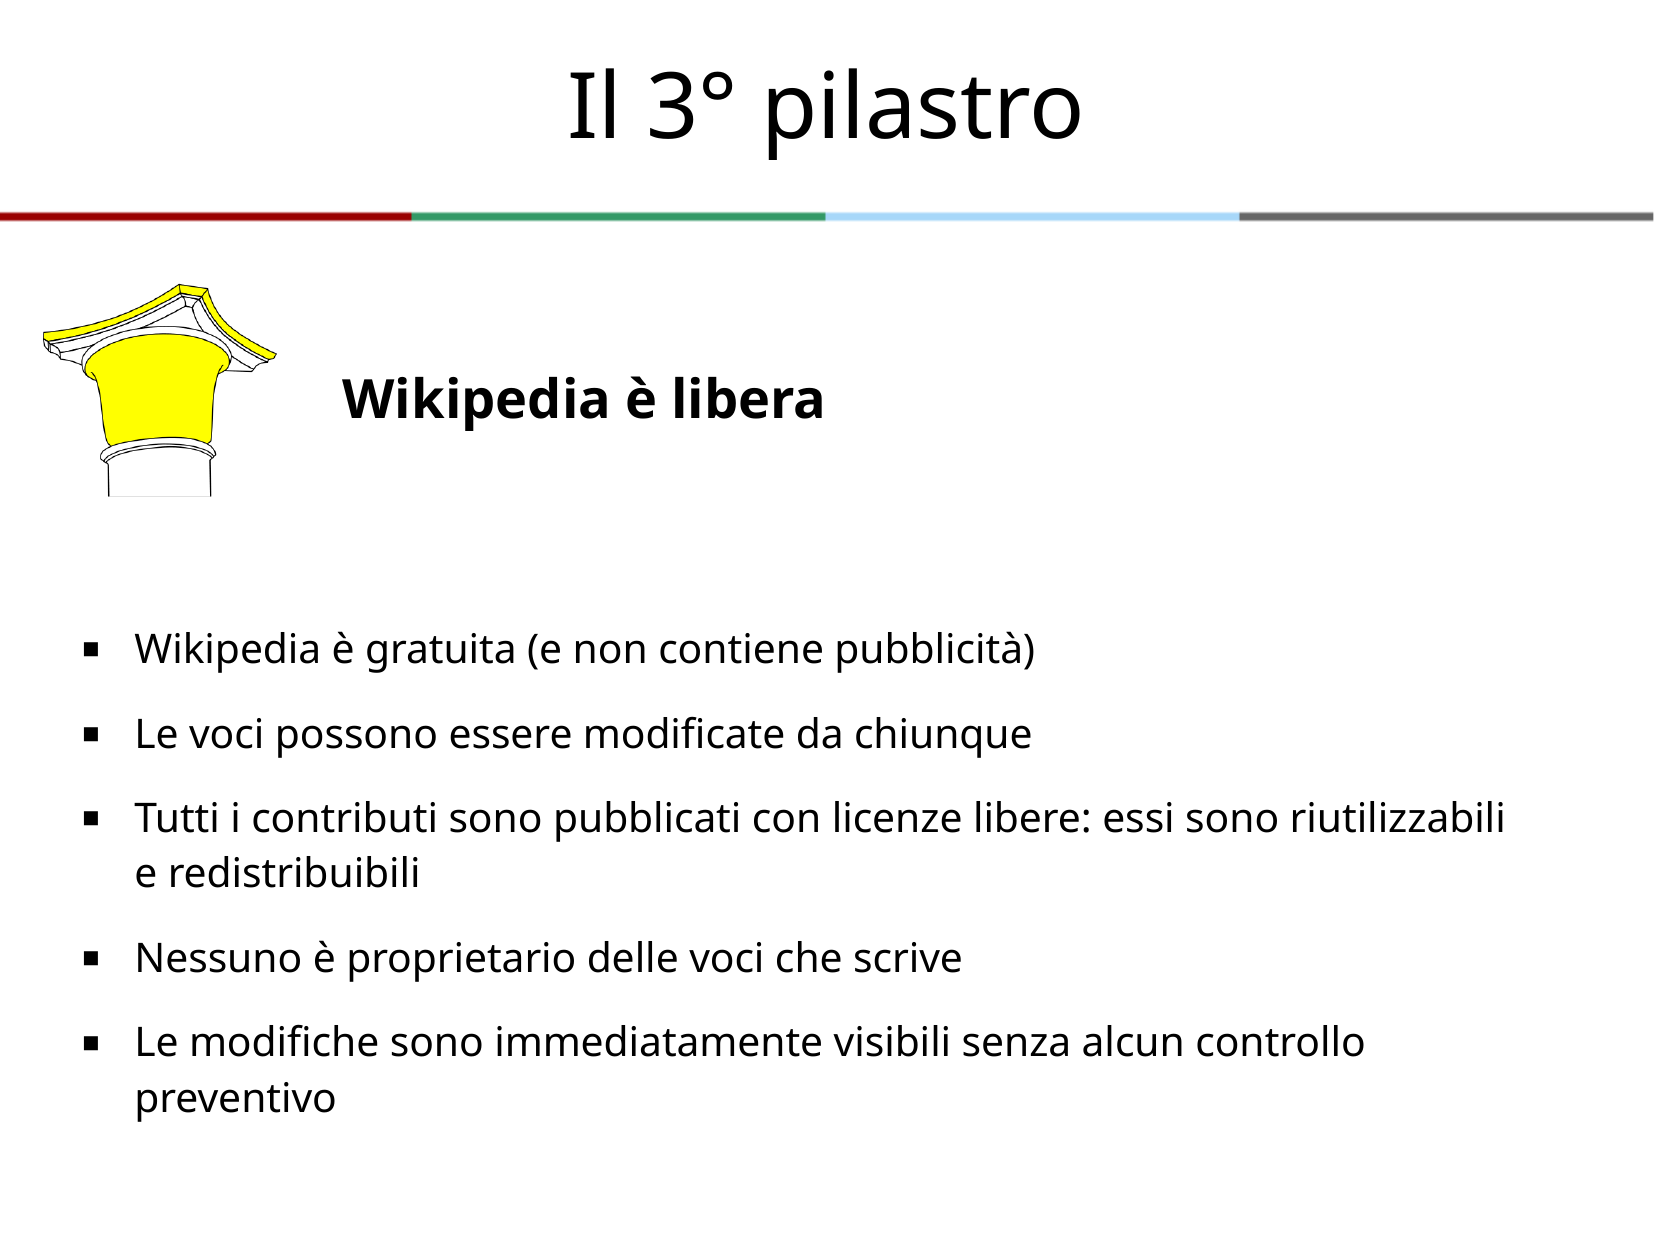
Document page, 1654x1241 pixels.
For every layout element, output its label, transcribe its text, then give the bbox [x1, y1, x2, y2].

picture [0, 200, 1654, 235]
picture [41, 283, 278, 498]
list Wikipedia è libera [342, 360, 1607, 455]
list Wikipedia è gratuita (e non contiene pubblicità) Le voci possono essere modificate da chiunque Tutti i contributi sono pubblicati con licenze libere: essi sono riutilizzabili e redistribuibili Nessuno è proprietario delle voci che scrive Le modifiche sono immediatamente visibili senza alcun controllo preventivo [64, 620, 1542, 1128]
title Il 3° pilastro [82, 0, 1571, 200]
